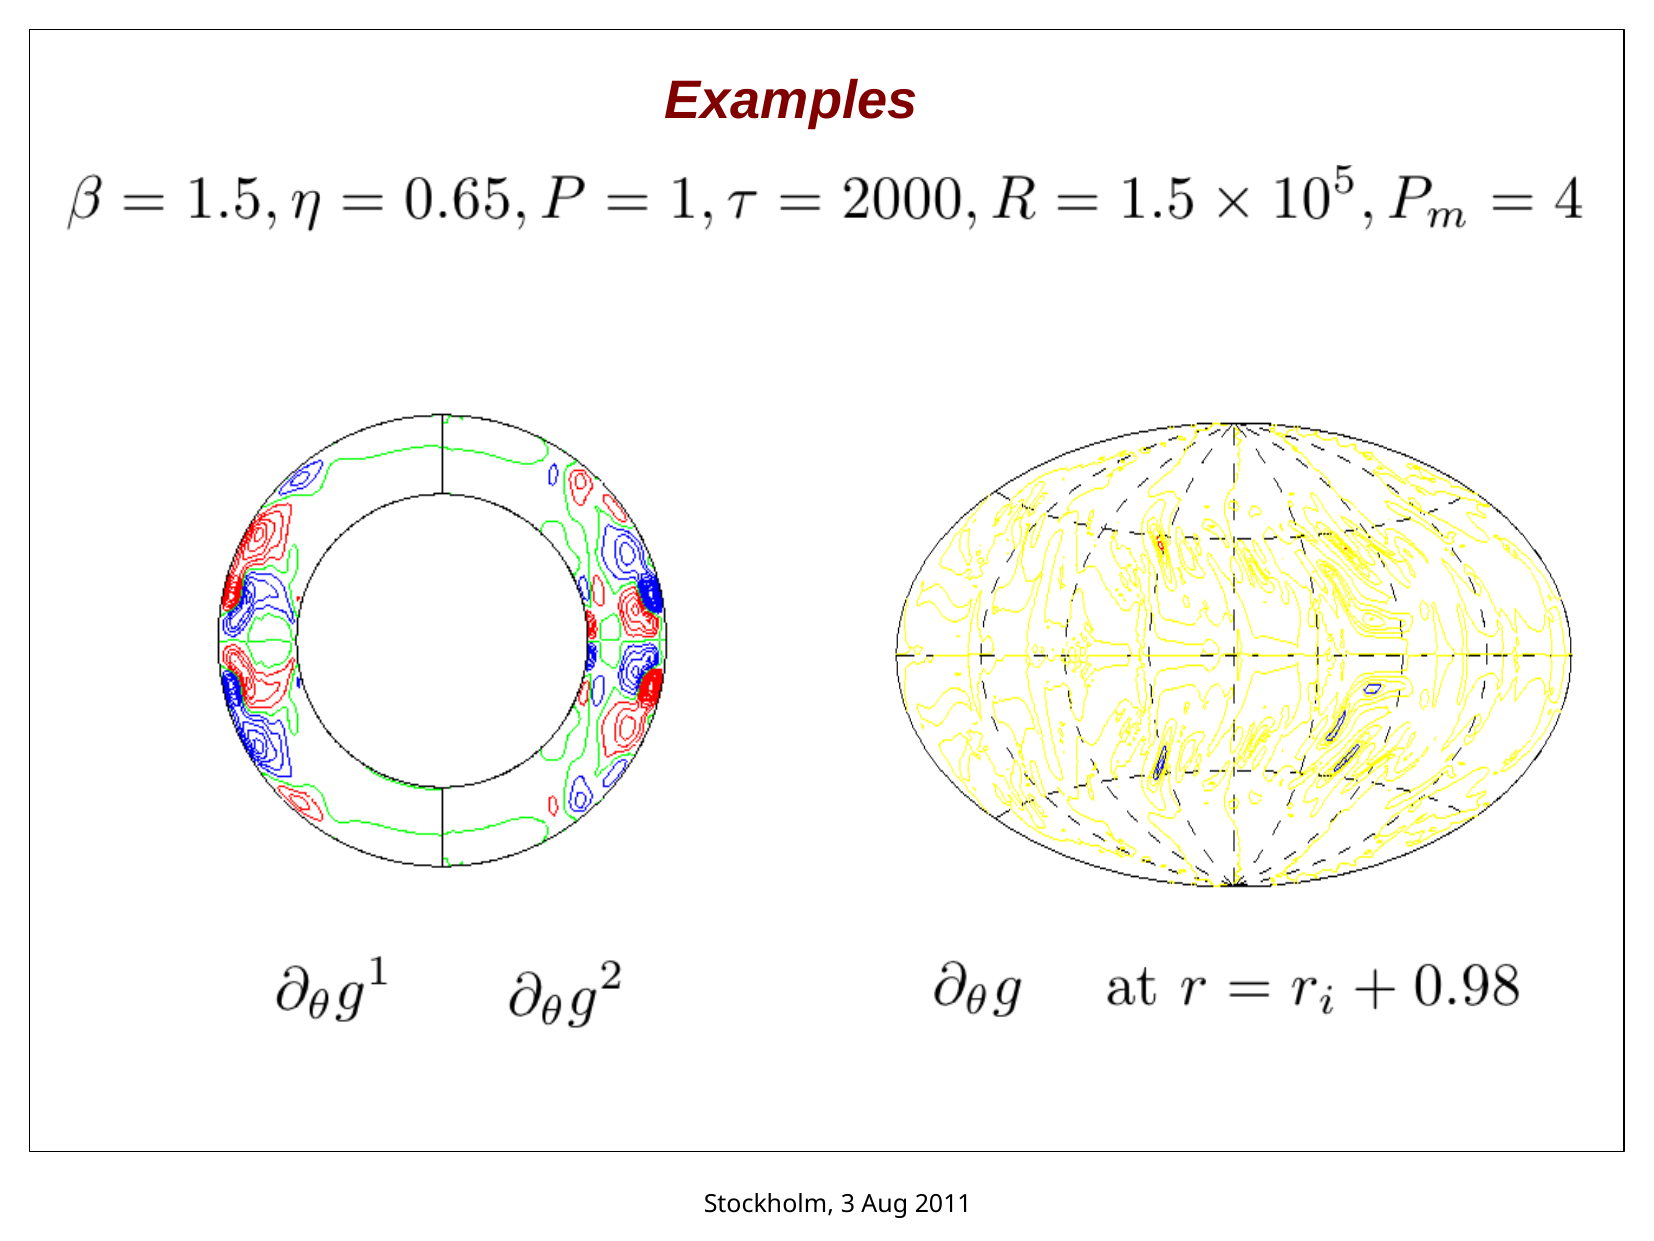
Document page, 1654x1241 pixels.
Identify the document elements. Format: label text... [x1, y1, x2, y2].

picture [885, 324, 1595, 1034]
text_box Stockholm, 3 Aug 2011 [688, 1172, 965, 1226]
picture [58, 165, 1593, 246]
text_box Examples [649, 59, 976, 135]
picture [88, 289, 781, 1039]
